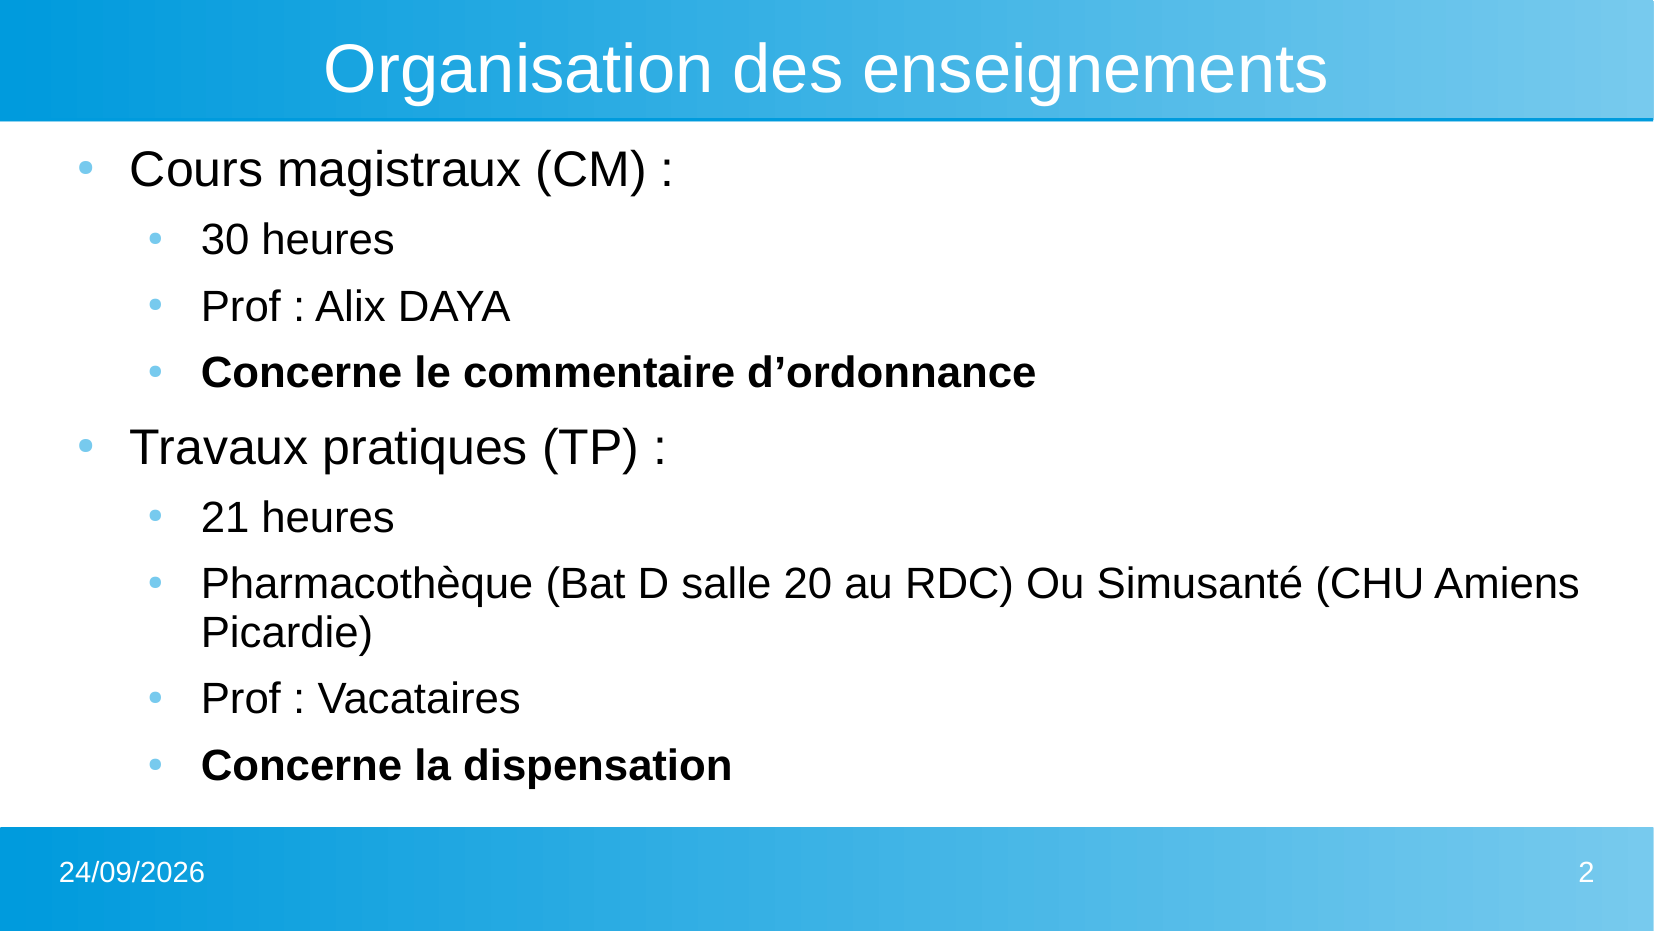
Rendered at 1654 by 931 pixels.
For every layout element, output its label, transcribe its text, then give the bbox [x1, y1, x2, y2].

list Cours magistraux (CM) : 30 heures Prof : Alix DAYA Concerne le commentaire d’ordonnance Travaux pratiques (TP) : 21 heures Pharmacothèque (Bat D salle 20 au RDC) Ou Simusanté (CHU Amiens Picardie) Prof : Vacataires Concerne la dispensation [59, 141, 1595, 768]
title Organisation des enseignements [59, 29, 1595, 108]
